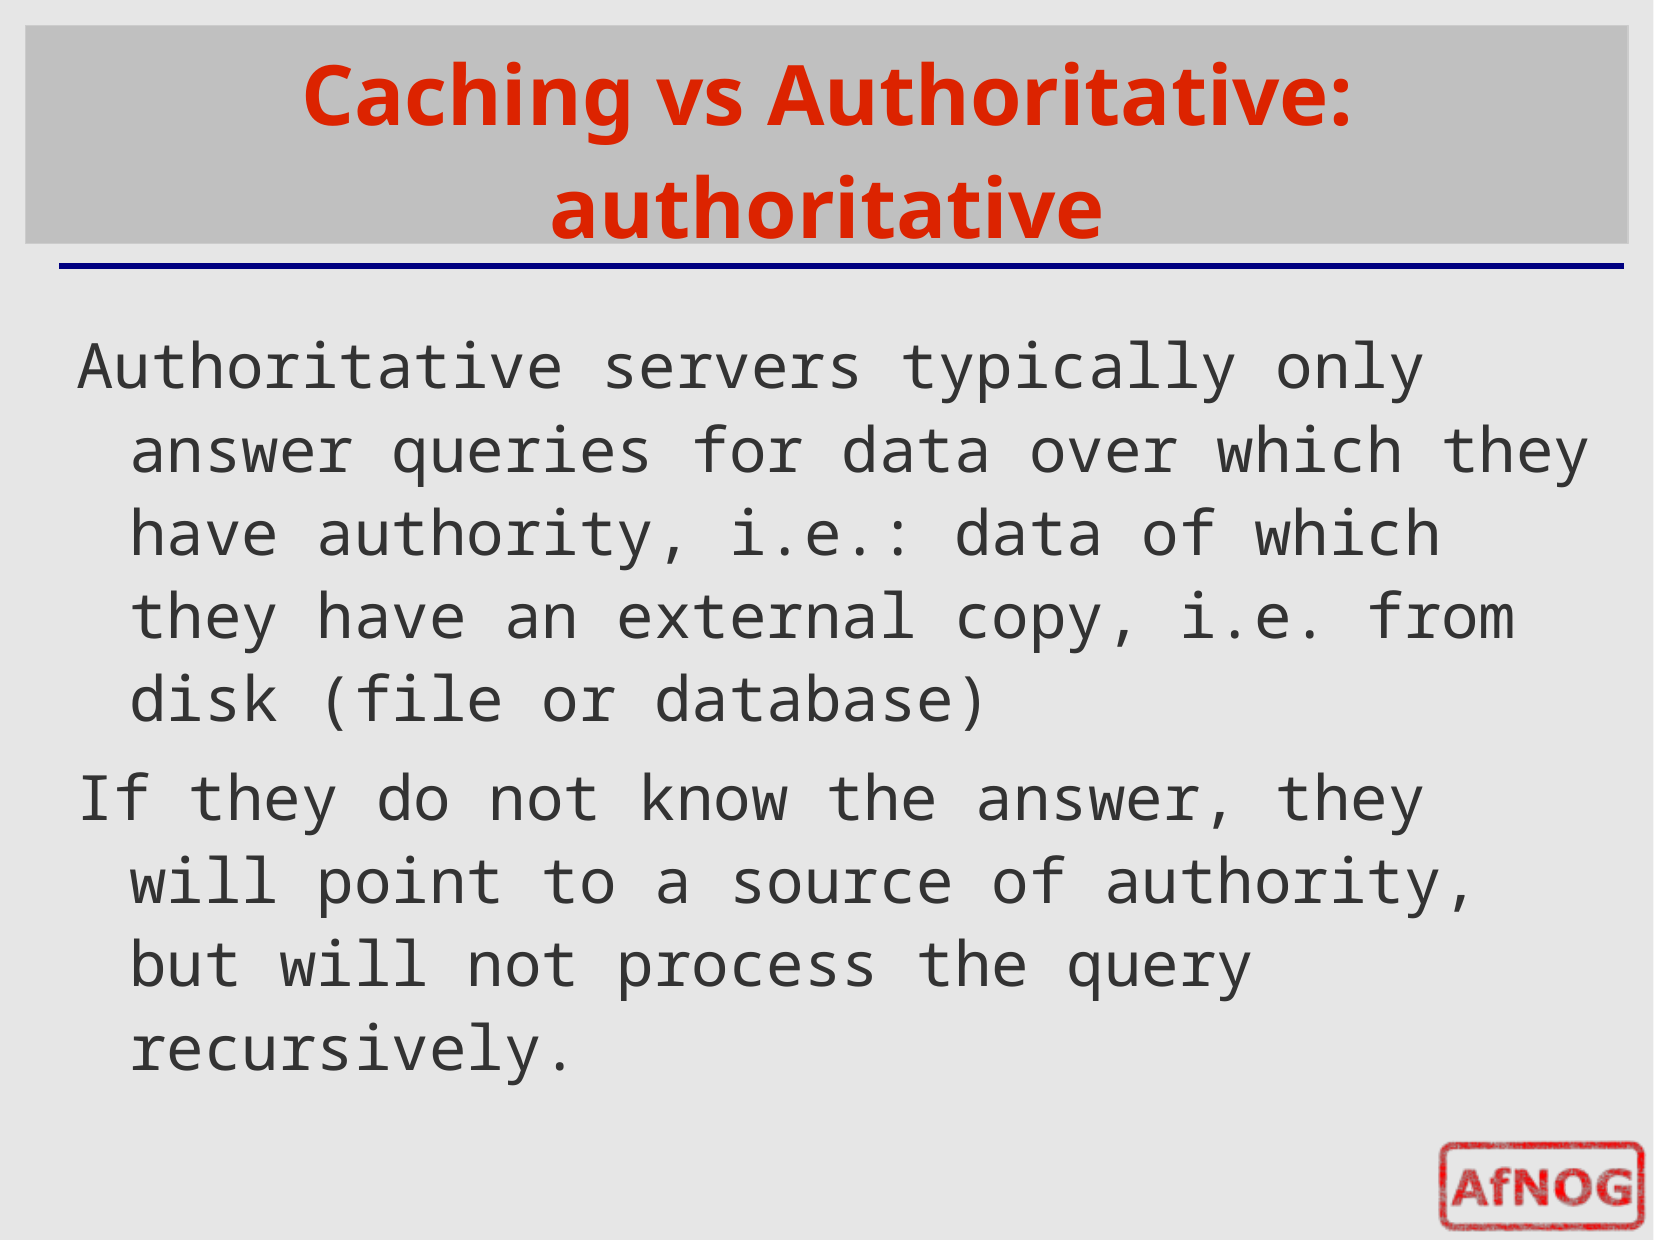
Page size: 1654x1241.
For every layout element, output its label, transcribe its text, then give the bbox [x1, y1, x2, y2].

title Caching vs Authoritative: authoritative [121, 46, 1534, 254]
list Authoritative servers typically only answer queries for data over which they have authority, i.e.: data of which they have an external copy, i.e. from disk (file or database) If they do not know the answer, they will point to a source of authority, but will not process the query recursively. [59, 322, 1595, 1132]
picture [1437, 1139, 1648, 1235]
